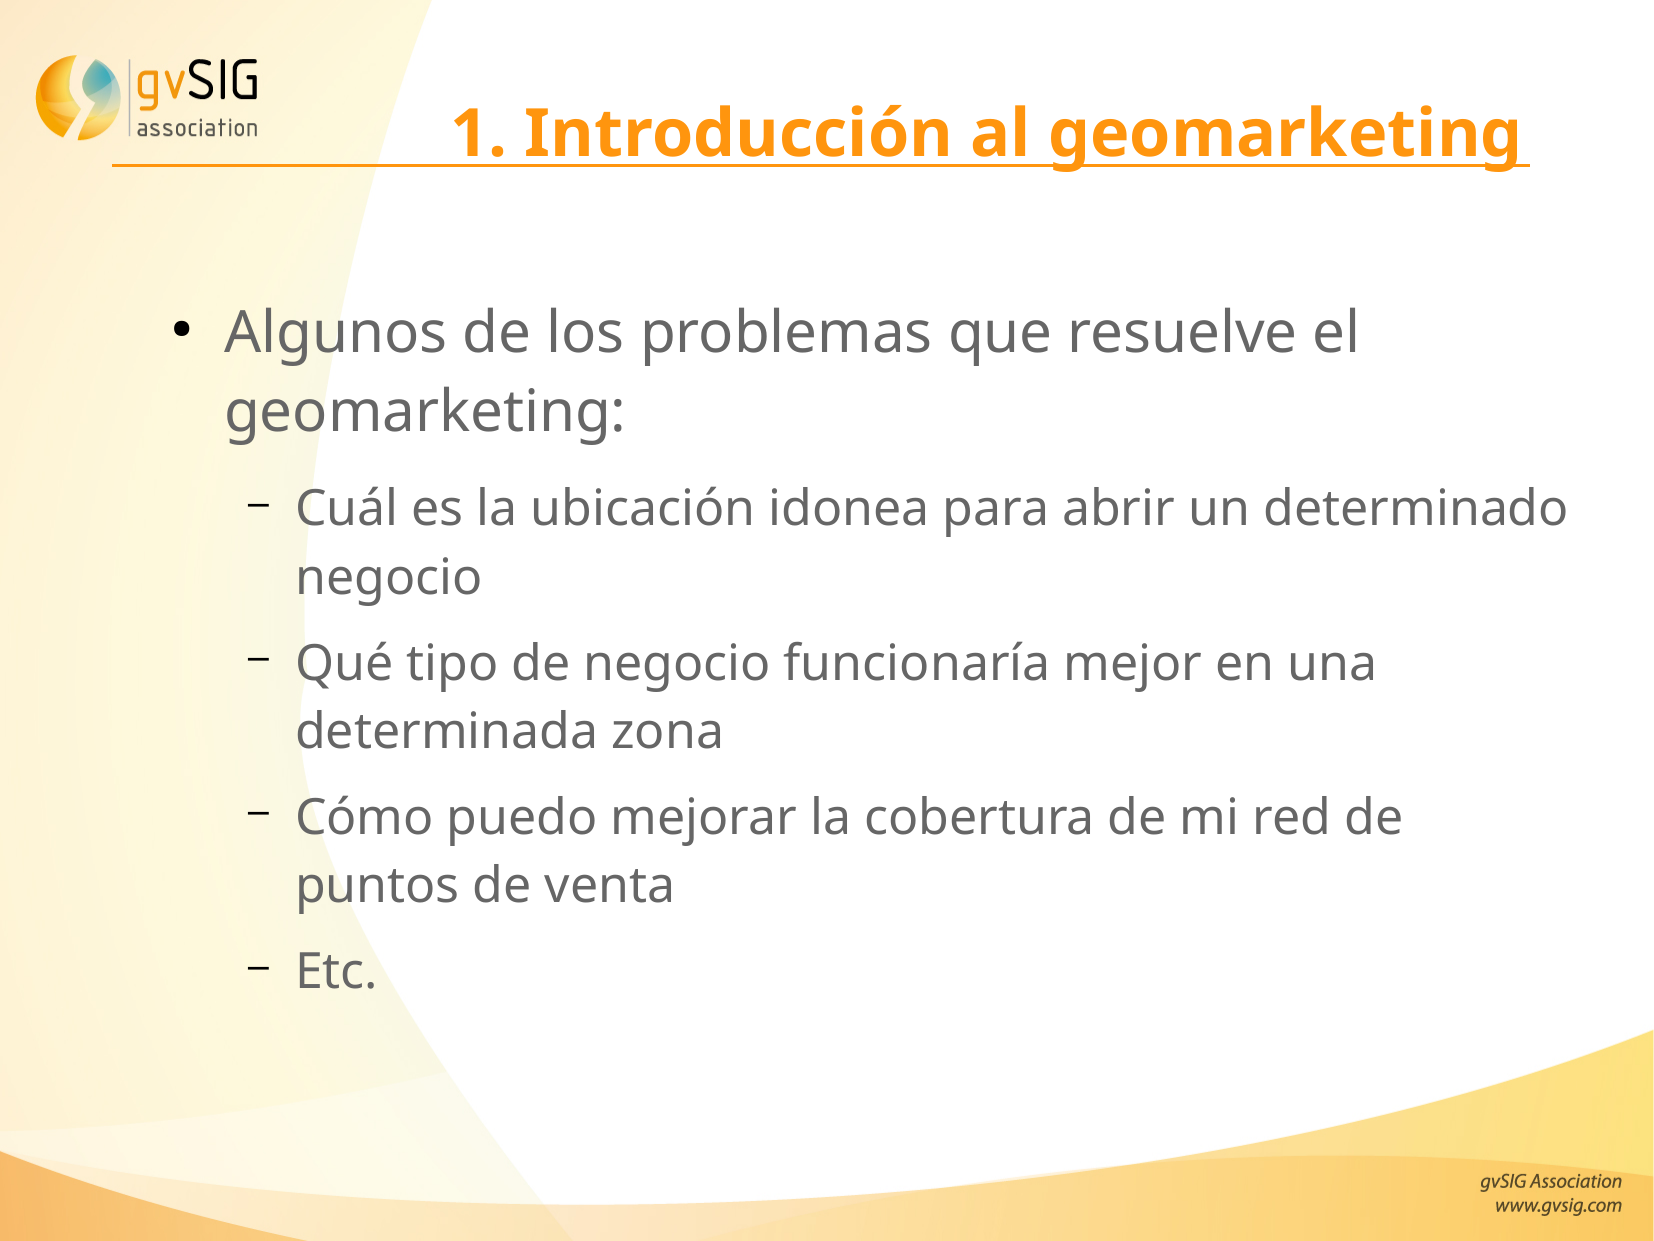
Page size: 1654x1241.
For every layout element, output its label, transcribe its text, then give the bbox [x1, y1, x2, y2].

title 1. Introducción al geomarketing [295, 167, 1524, 184]
title 1. Introducción al geomarketing [295, 84, 1524, 164]
picture [0, 0, 1654, 1241]
list Algunos de los problemas que resuelve el geomarketing: Cuál es la ubicación idonea para abrir un determinado negocio Qué tipo de negocio funcionaría mejor en una determinada zona Cómo puedo mejorar la cobertura de mi red de puntos de venta Etc. [82, 290, 1571, 1010]
